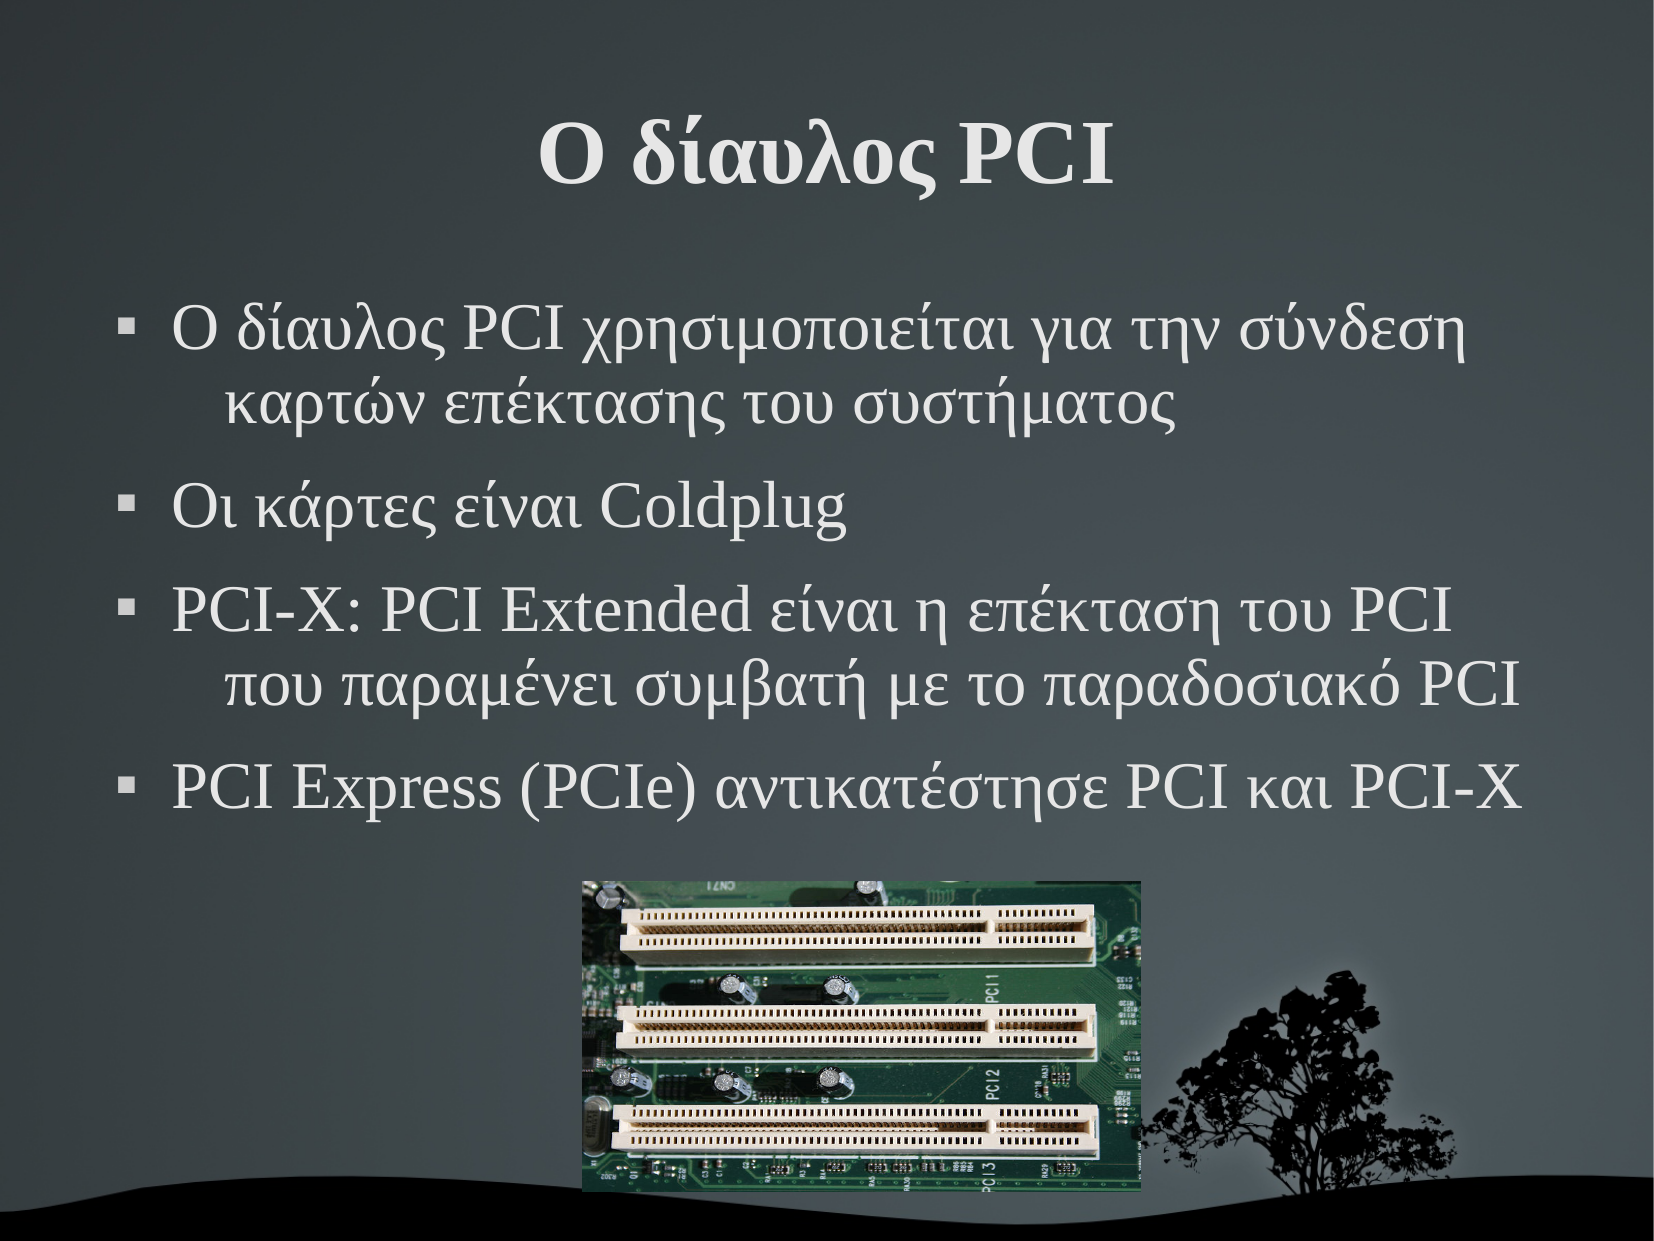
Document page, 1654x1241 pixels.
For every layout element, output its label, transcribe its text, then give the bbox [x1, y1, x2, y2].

title Ο δίαυλος PCI [82, 49, 1571, 257]
list Ο δίαυλος PCI χρησιμοποιείται για την σύνδεση καρτών επέκτασης του συστήματος Οι κάρτες είναι Coldplug PCI-X: PCI Extended είναι η επέκταση του PCI που παραμένει συμβατή με το παραδοσιακό PCI PCI Express (PCIe) αντικατέστησε PCI και PCI-X [82, 290, 1571, 1109]
picture [0, 0, 1654, 1241]
